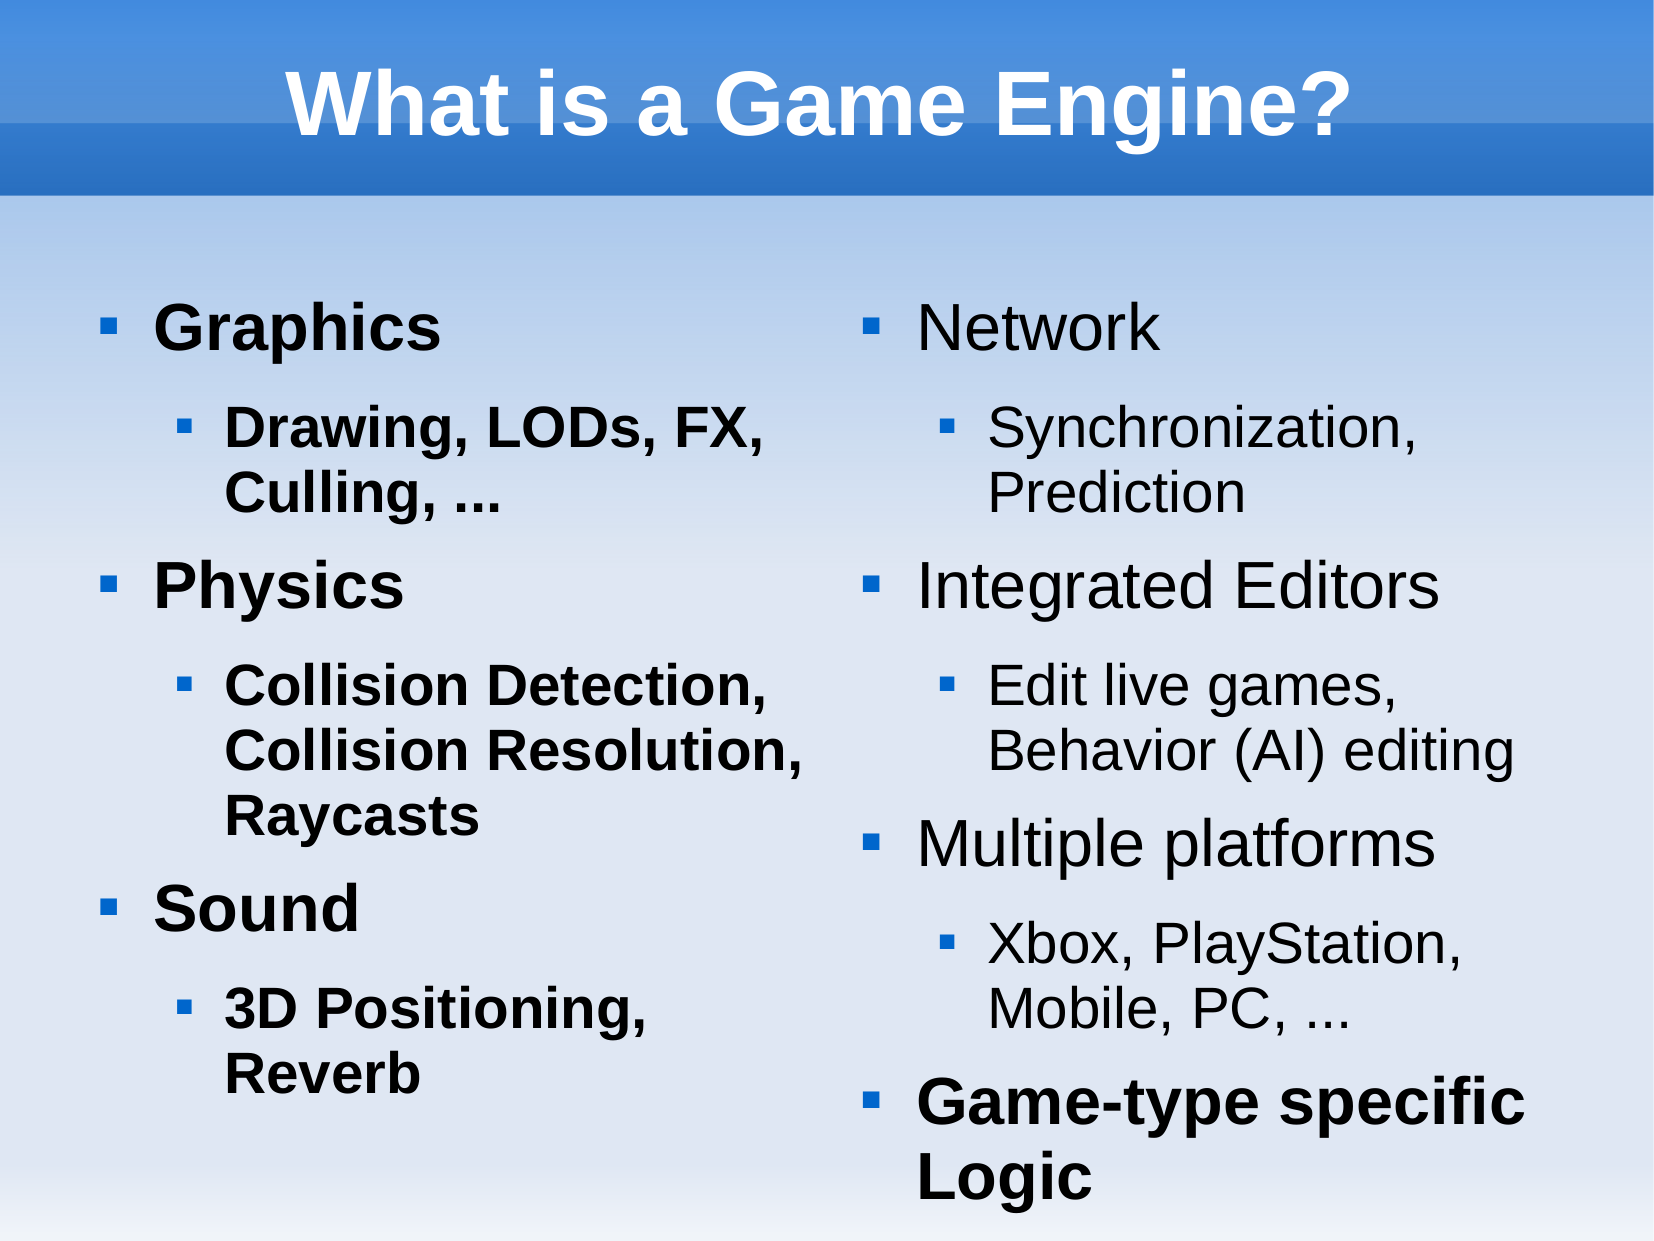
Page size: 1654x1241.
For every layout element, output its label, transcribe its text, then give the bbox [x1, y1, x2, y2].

picture [0, 0, 1654, 1241]
list Graphics Drawing, LODs, FX, Culling, ... Physics Collision Detection, Collision Resolution, Raycasts Sound 3D Positioning, Reverb [82, 290, 809, 1116]
list Network Synchronization, Prediction Integrated Editors Edit live games, Behavior (AI) editing Multiple platforms Xbox, PlayStation, Mobile, PC, ... Game-type specific Logic [845, 290, 1572, 1216]
title What is a Game Engine? [76, 0, 1565, 208]
